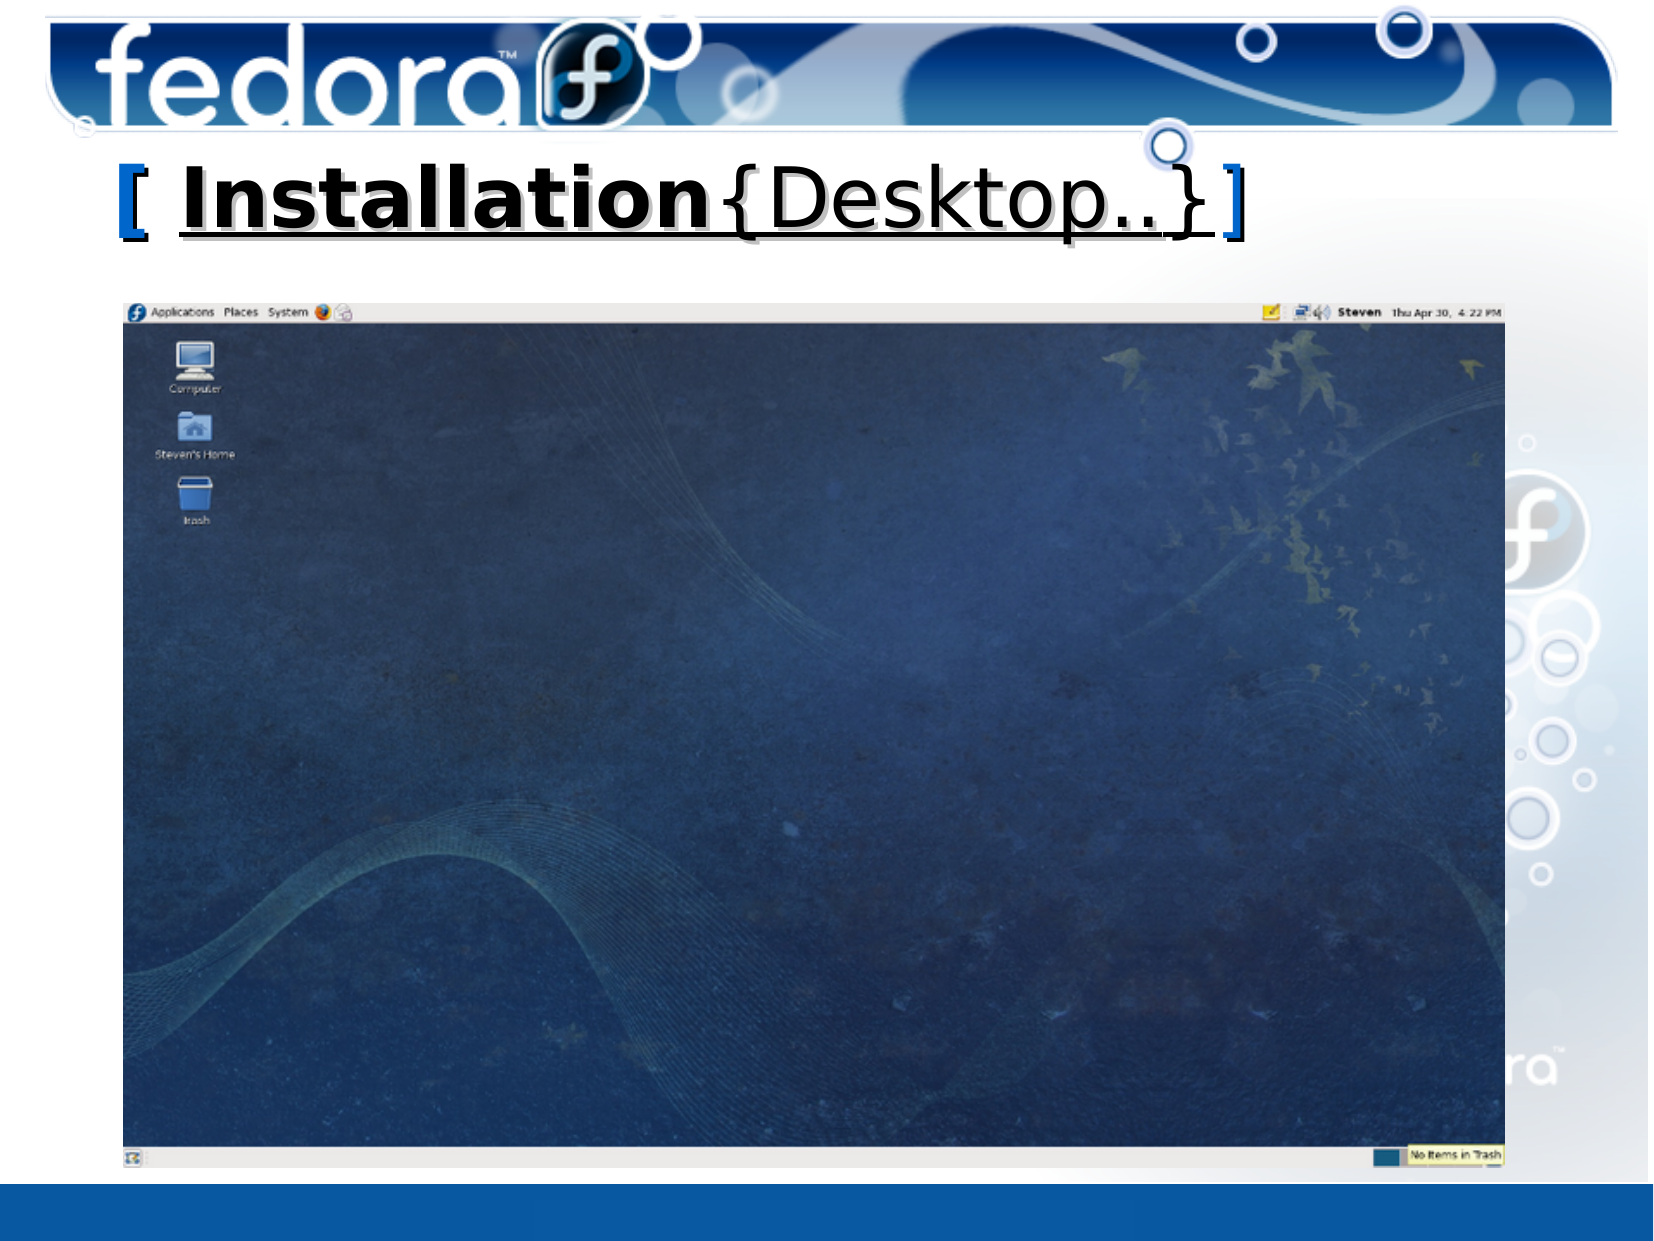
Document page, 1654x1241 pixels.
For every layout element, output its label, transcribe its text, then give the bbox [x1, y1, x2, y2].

picture [123, 198, 1648, 1182]
picture [45, 2, 1618, 177]
text_box [ Installation{Desktop..}] [112, 150, 1332, 248]
picture [0, 1184, 1654, 1241]
